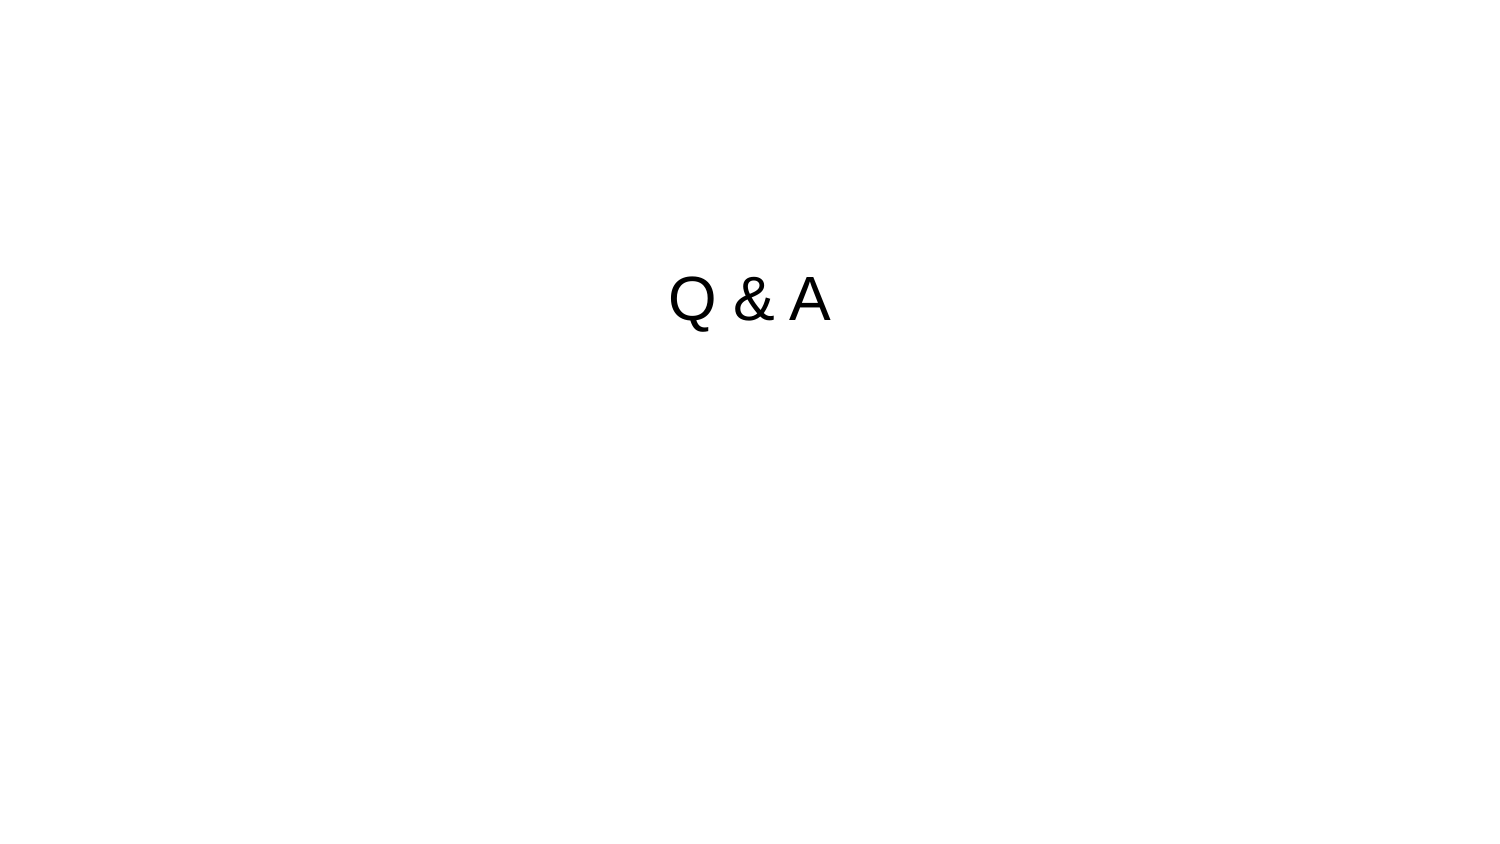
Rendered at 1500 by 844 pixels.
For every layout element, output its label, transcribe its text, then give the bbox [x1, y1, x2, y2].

list Q & A [75, 242, 1351, 391]
